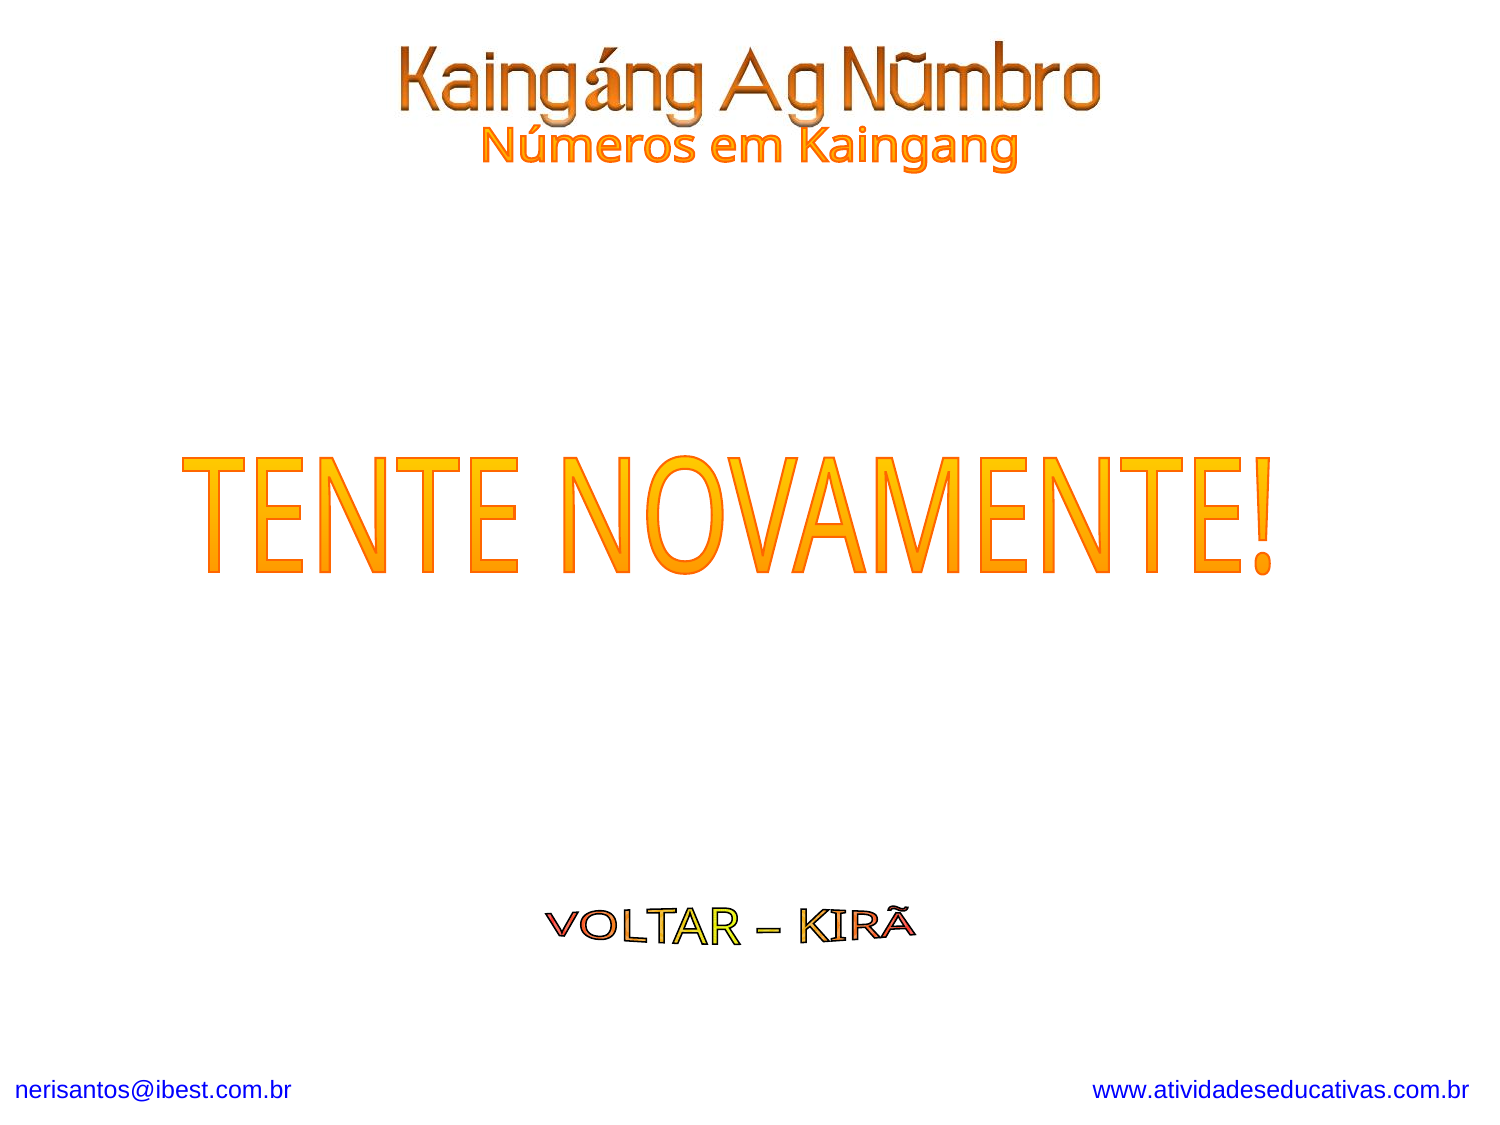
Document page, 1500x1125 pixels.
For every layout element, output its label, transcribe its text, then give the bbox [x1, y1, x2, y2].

text_box VOLTAR – KIRÃ [580, 910, 617, 940]
text_box TENTE NOVAMENTE! [876, 457, 959, 573]
text_box TENTE NOVAMENTE! [792, 457, 866, 573]
text_box VOLTAR – KIRÃ [831, 909, 846, 942]
text_box VOLTAR – KIRÃ [624, 909, 647, 943]
text_box VOLTAR – KIRÃ [647, 908, 677, 943]
text_box VOLTAR – KIRÃ [801, 909, 830, 943]
text_box TENTE NOVAMENTE! [980, 458, 1027, 573]
text_box TENTE NOVAMENTE! [320, 457, 386, 573]
text_box VOLTAR – KIRÃ [672, 908, 708, 945]
text_box TENTE NOVAMENTE! [256, 458, 303, 573]
text_box TENTE NOVAMENTE! [470, 458, 517, 573]
text_box TENTE NOVAMENTE! [183, 458, 245, 573]
text_box TENTE NOVAMENTE! [647, 456, 723, 574]
text_box TENTE NOVAMENTE! [1194, 458, 1241, 573]
text_box TENTE NOVAMENTE! [1256, 458, 1269, 541]
text_box TENTE NOVAMENTE! [1121, 458, 1183, 573]
picture [386, 31, 1114, 135]
text_box VOLTAR – KIRÃ [852, 910, 916, 940]
text_box TENTE NOVAMENTE! [564, 457, 630, 573]
text_box TENTE NOVAMENTE! [397, 458, 459, 573]
text_box VOLTAR – KIRÃ [545, 912, 579, 937]
text_box VOLTAR – KIRÃ [712, 908, 741, 945]
text_box TENTE NOVAMENTE! [728, 458, 798, 573]
text_box TENTE NOVAMENTE! [1044, 457, 1109, 573]
text_box TENTE NOVAMENTE! [1255, 552, 1270, 575]
